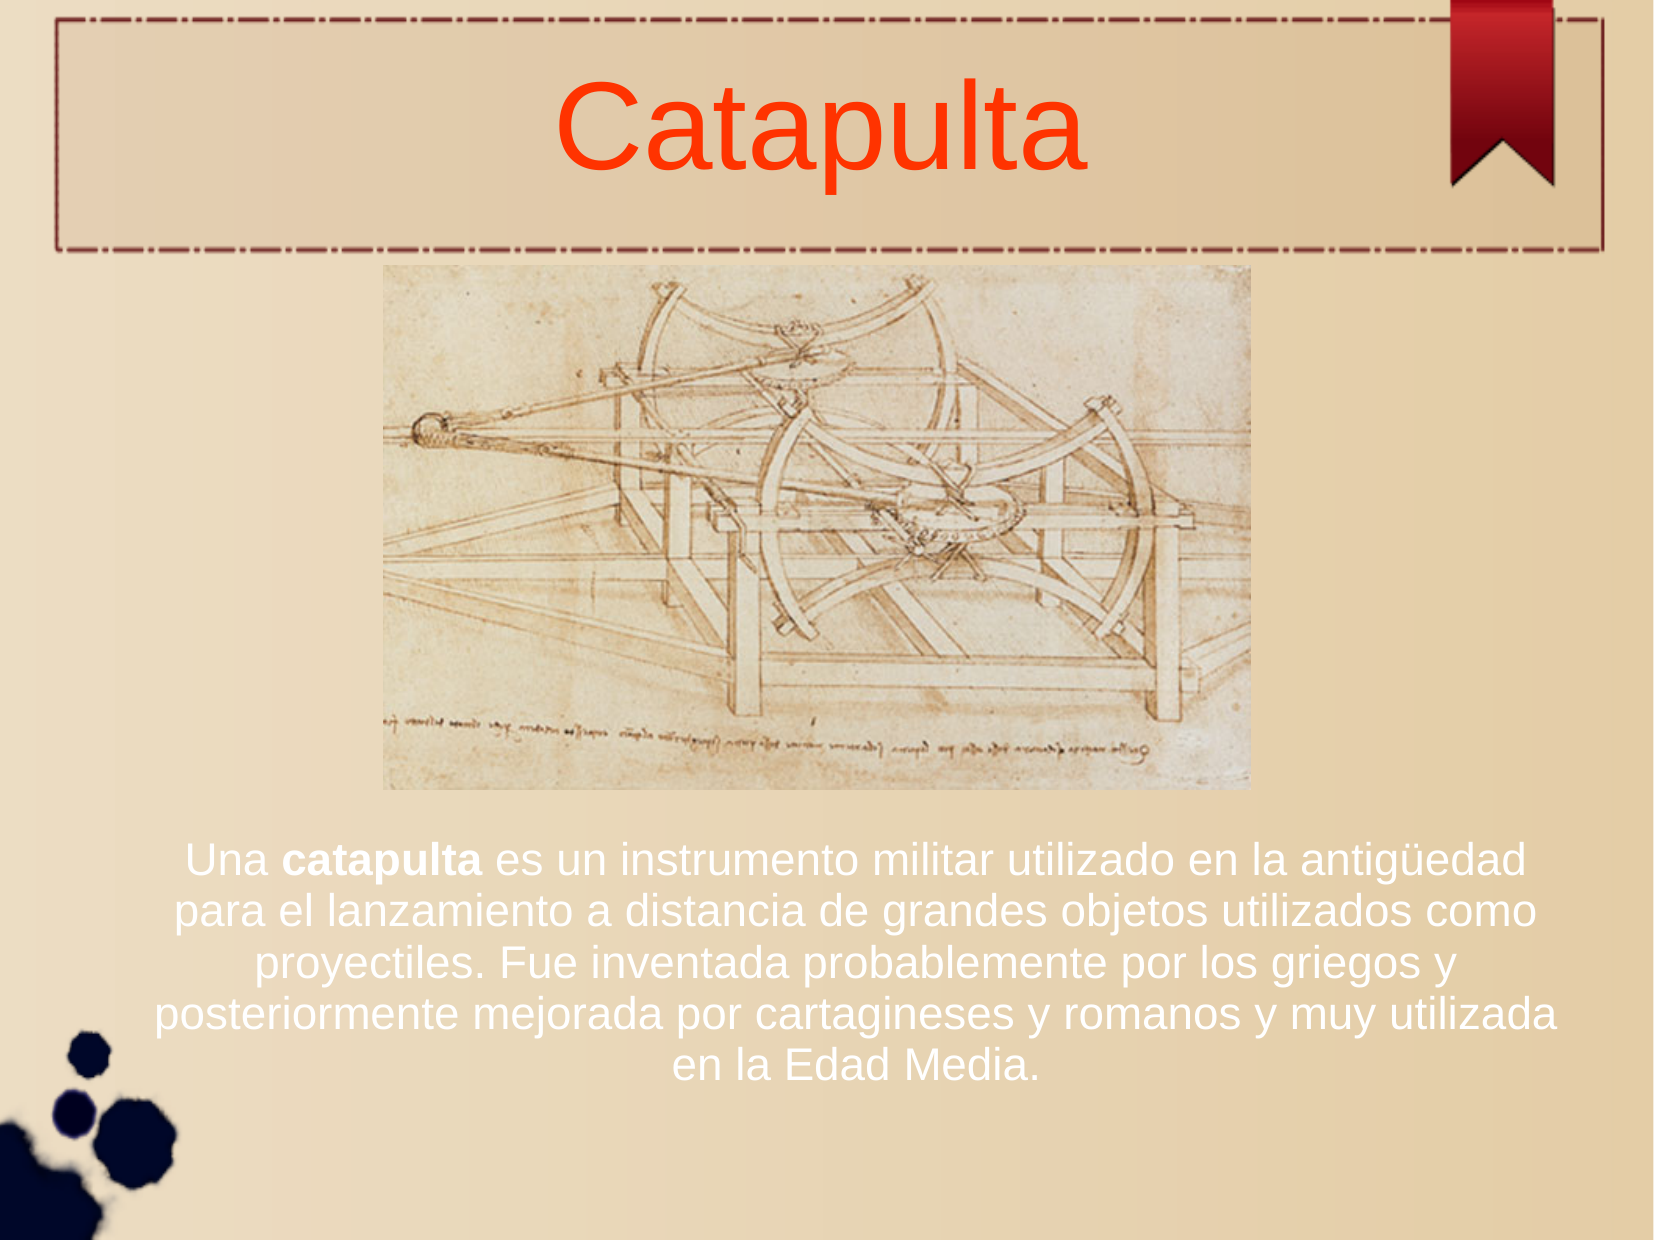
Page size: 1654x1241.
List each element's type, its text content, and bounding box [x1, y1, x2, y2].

picture [383, 265, 1251, 790]
text_box Una catapulta es un instrumento militar utilizado en la antigüedad para el lanzamiento a distancia de grandes objetos utilizados como proyectiles. Fue inventada probablemente por los griegos y posteriormente mejorada por cartagineses y romanos y muy utilizada en la Edad Media. [118, 826, 1595, 1099]
title Catapulta [76, 29, 1565, 222]
